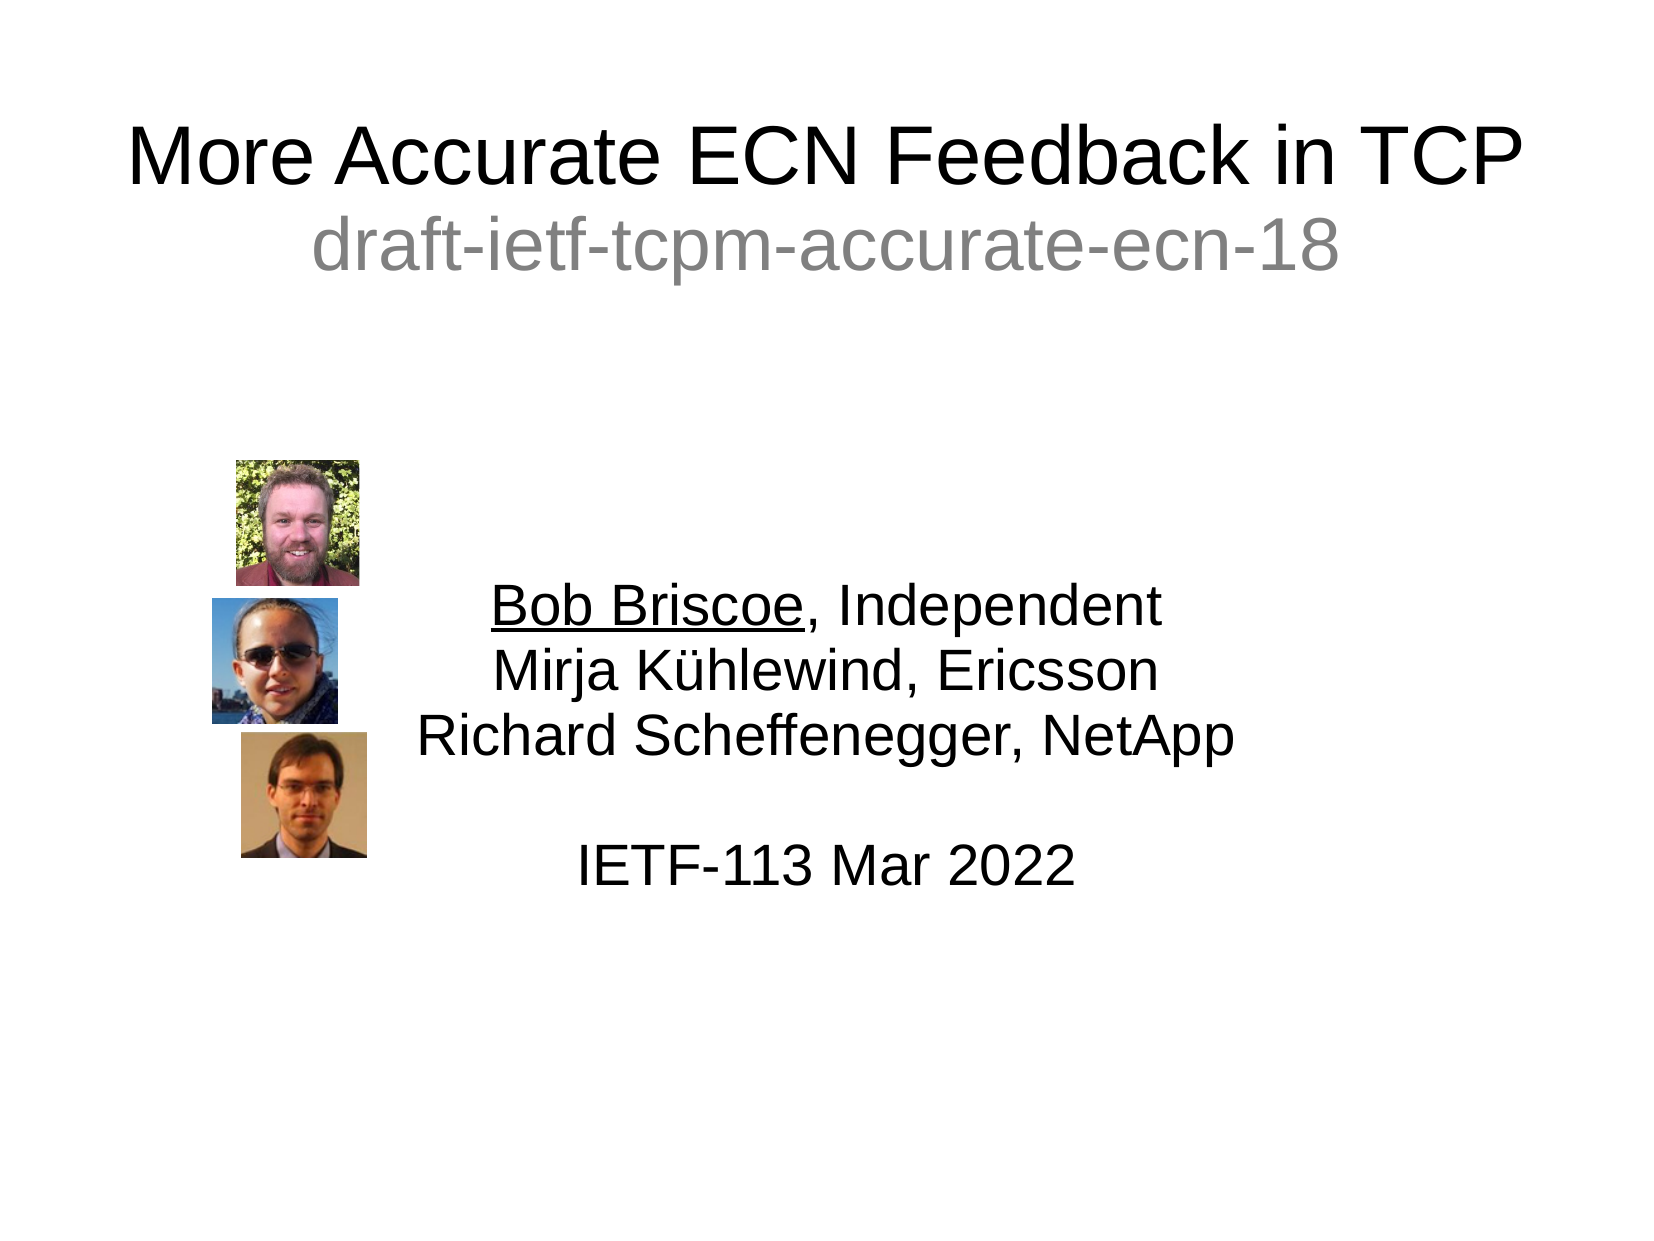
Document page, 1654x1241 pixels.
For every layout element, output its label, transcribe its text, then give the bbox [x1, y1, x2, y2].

picture [236, 460, 360, 586]
picture [212, 598, 338, 724]
title More Accurate ECN Feedback in TCP draft-ietf-tcpm-accurate-ecn-18 [82, 58, 1571, 337]
picture [241, 732, 367, 858]
subtitle Bob Briscoe, Independent Mirja Kühlewind, Ericsson Richard Scheffenegger, NetApp IETF-113 Mar 2022 [82, 460, 1571, 1010]
